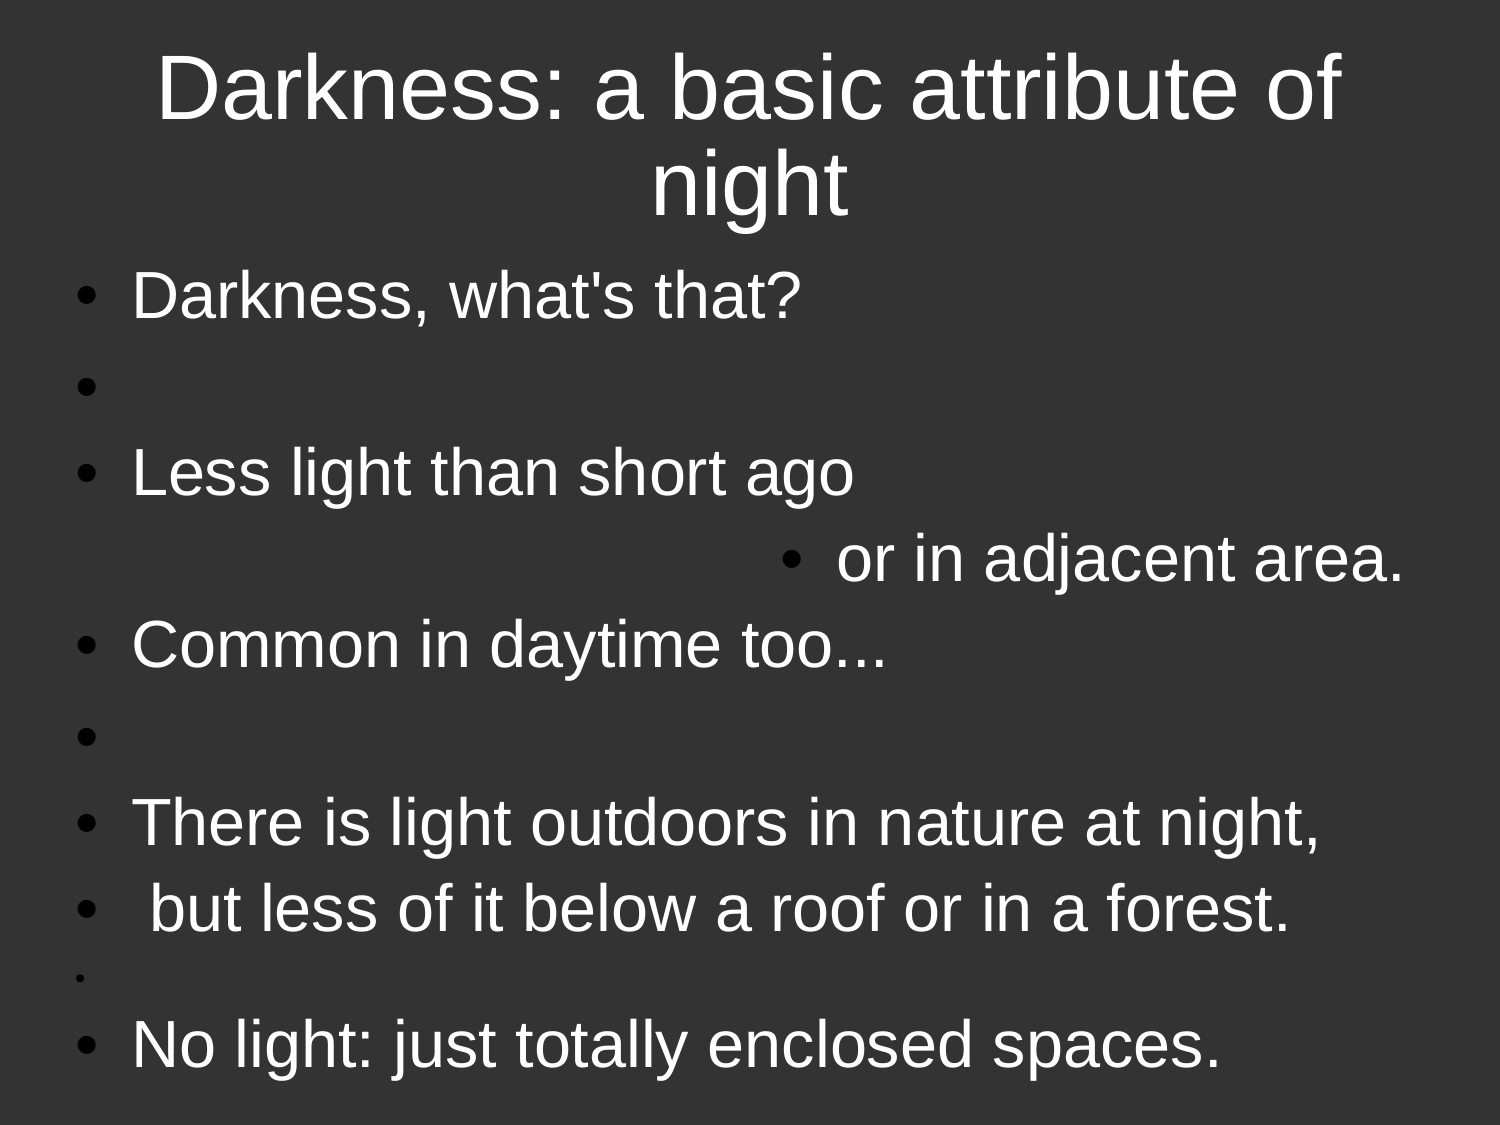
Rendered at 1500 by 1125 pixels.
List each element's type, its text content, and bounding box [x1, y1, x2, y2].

list Darkness, what's that? Less light than short ago or in adjacent area. Common in daytime too... There is light outdoors in nature at night, but less of it below a roof or in a forest. No light: just totally enclosed spaces. [75, 262, 1425, 1125]
title Darkness: a basic attribute of night [75, 21, 1425, 257]
